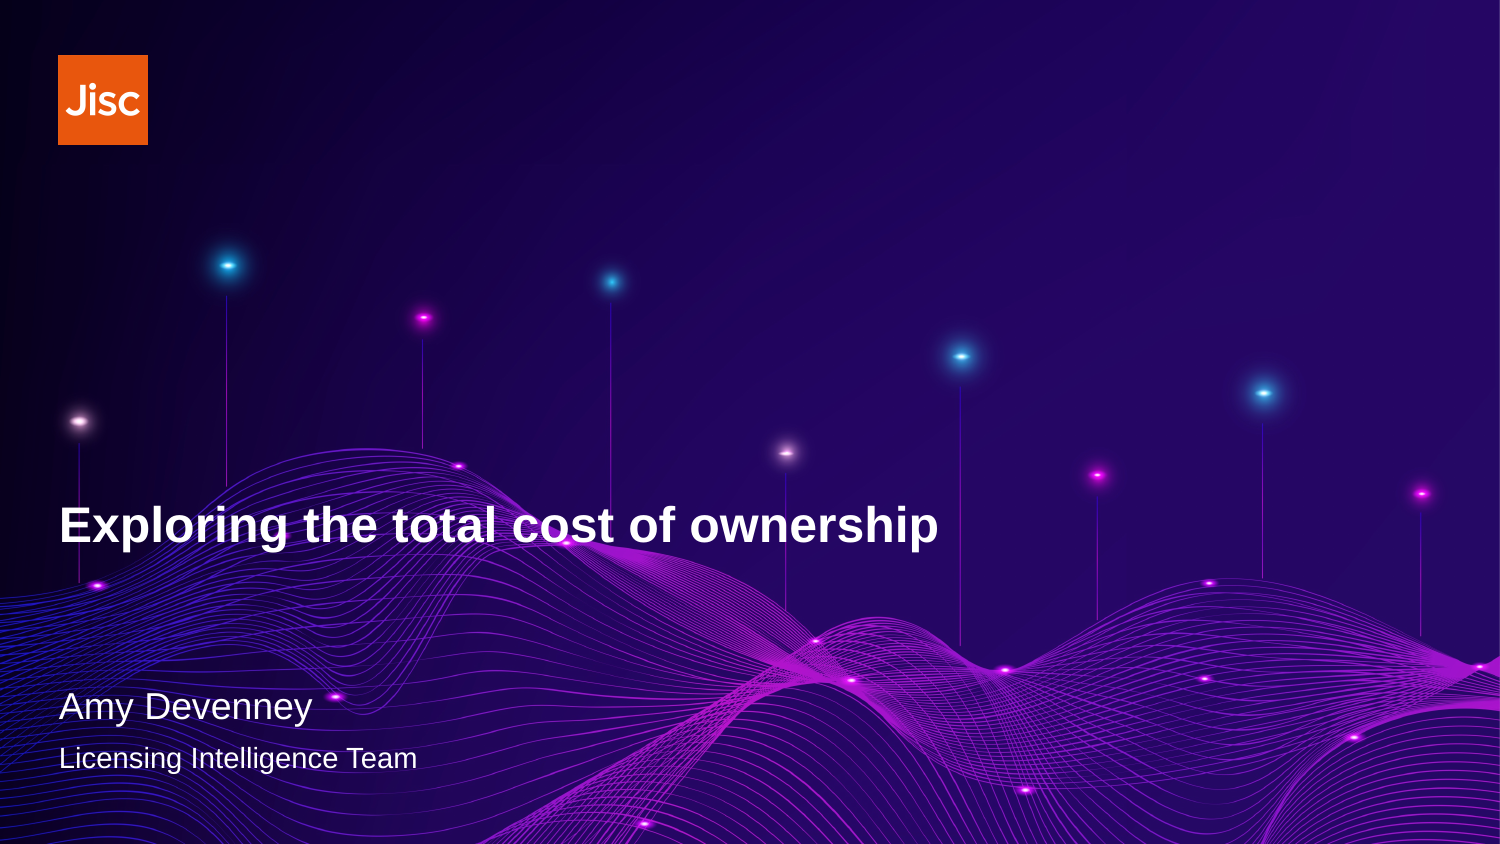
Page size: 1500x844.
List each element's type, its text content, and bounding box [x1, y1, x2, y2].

list Amy Devenney Licensing Intelligence Team [58, 686, 1129, 729]
title Exploring the total cost of ownership [58, 492, 1129, 549]
picture [0, 0, 1500, 844]
